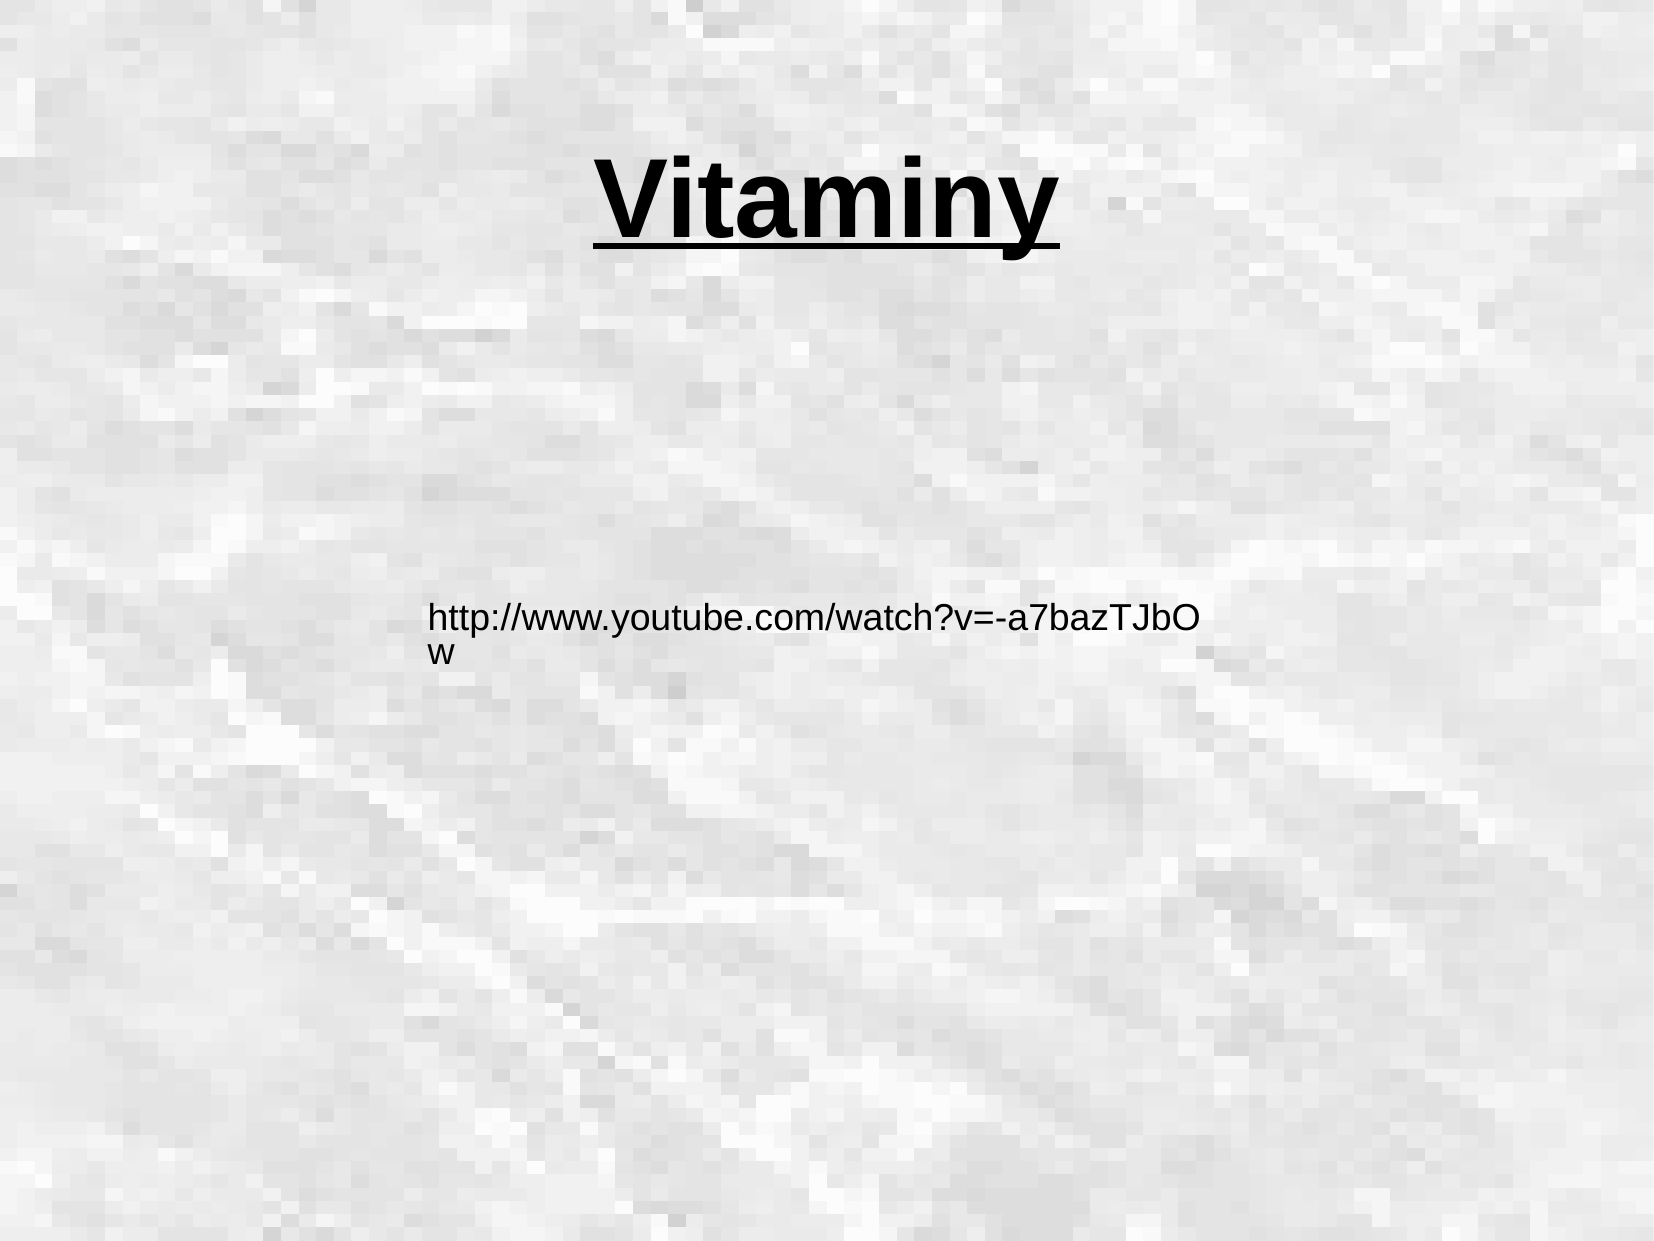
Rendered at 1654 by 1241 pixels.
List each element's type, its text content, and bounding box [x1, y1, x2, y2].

text_box http://www.youtube.com/watch?v=-a7bazTJbOw [412, 589, 1239, 688]
title Vitaminy [82, 88, 1571, 296]
